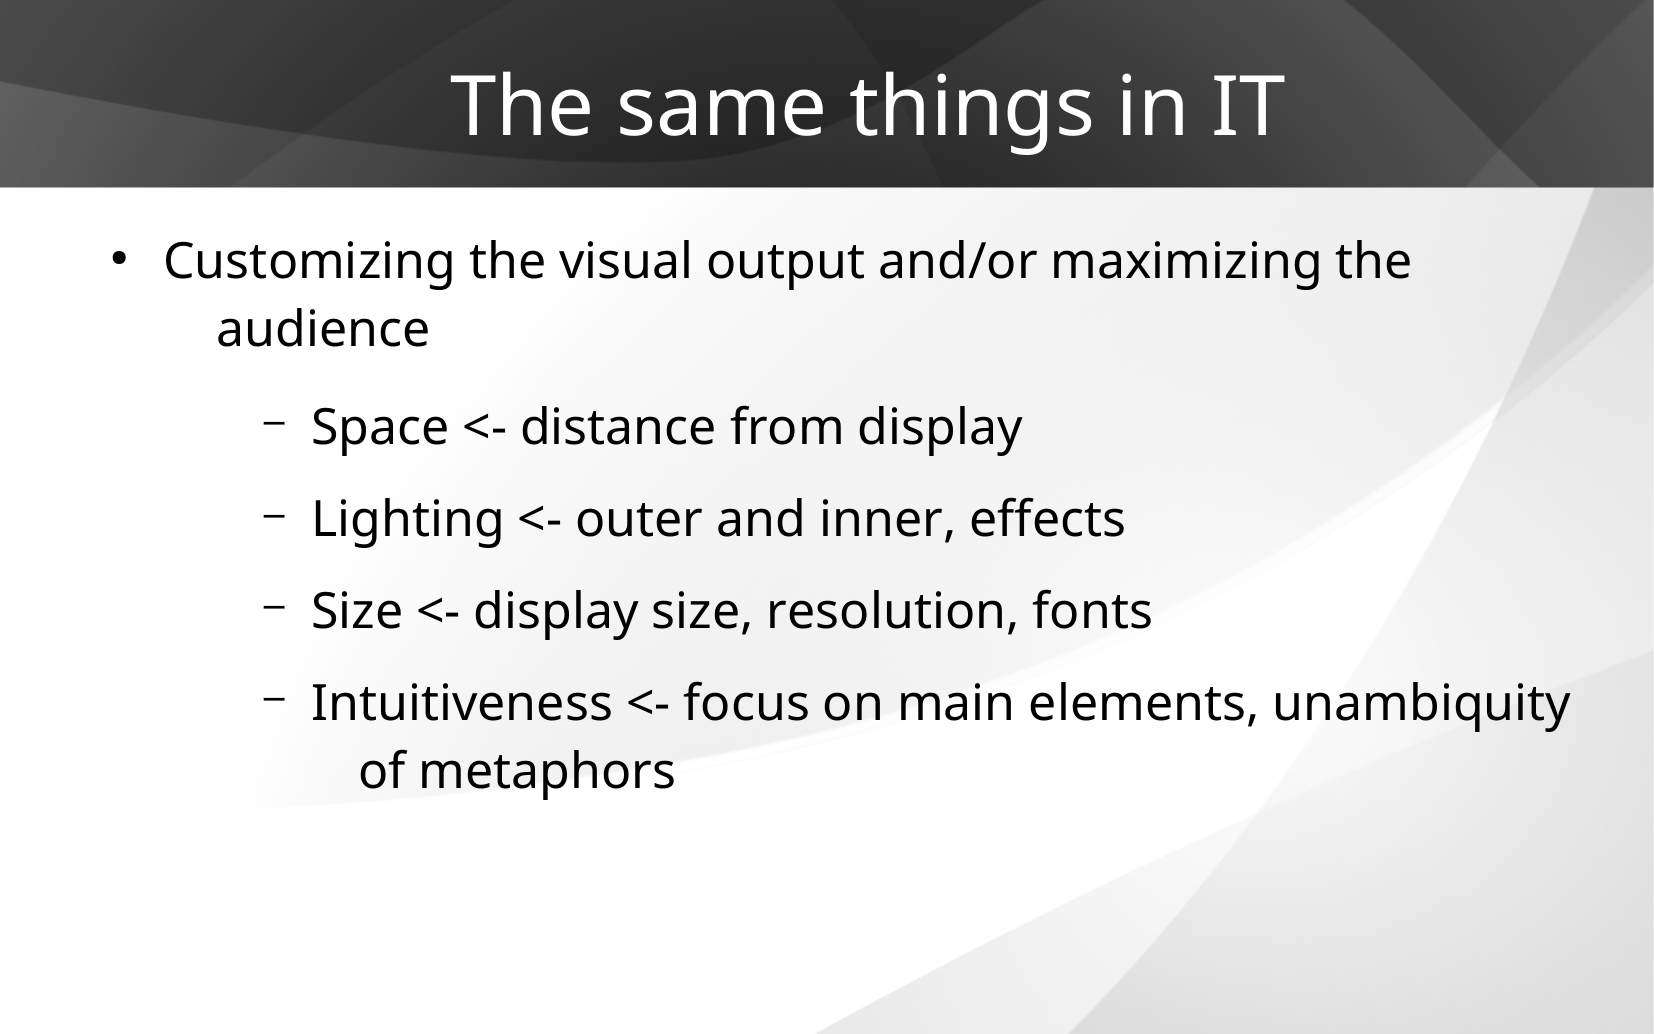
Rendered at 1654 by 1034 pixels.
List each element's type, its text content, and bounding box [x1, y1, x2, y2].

list Customizing the visual output and/or maximizing the audience Space <- distance from display Lighting <- outer and inner, effects Size <- display size, resolution, fonts Intuitiveness <- focus on main elements, unambiquity of metaphors [75, 225, 1613, 1013]
picture [0, 0, 1654, 1034]
title The same things in IT [124, 0, 1613, 208]
